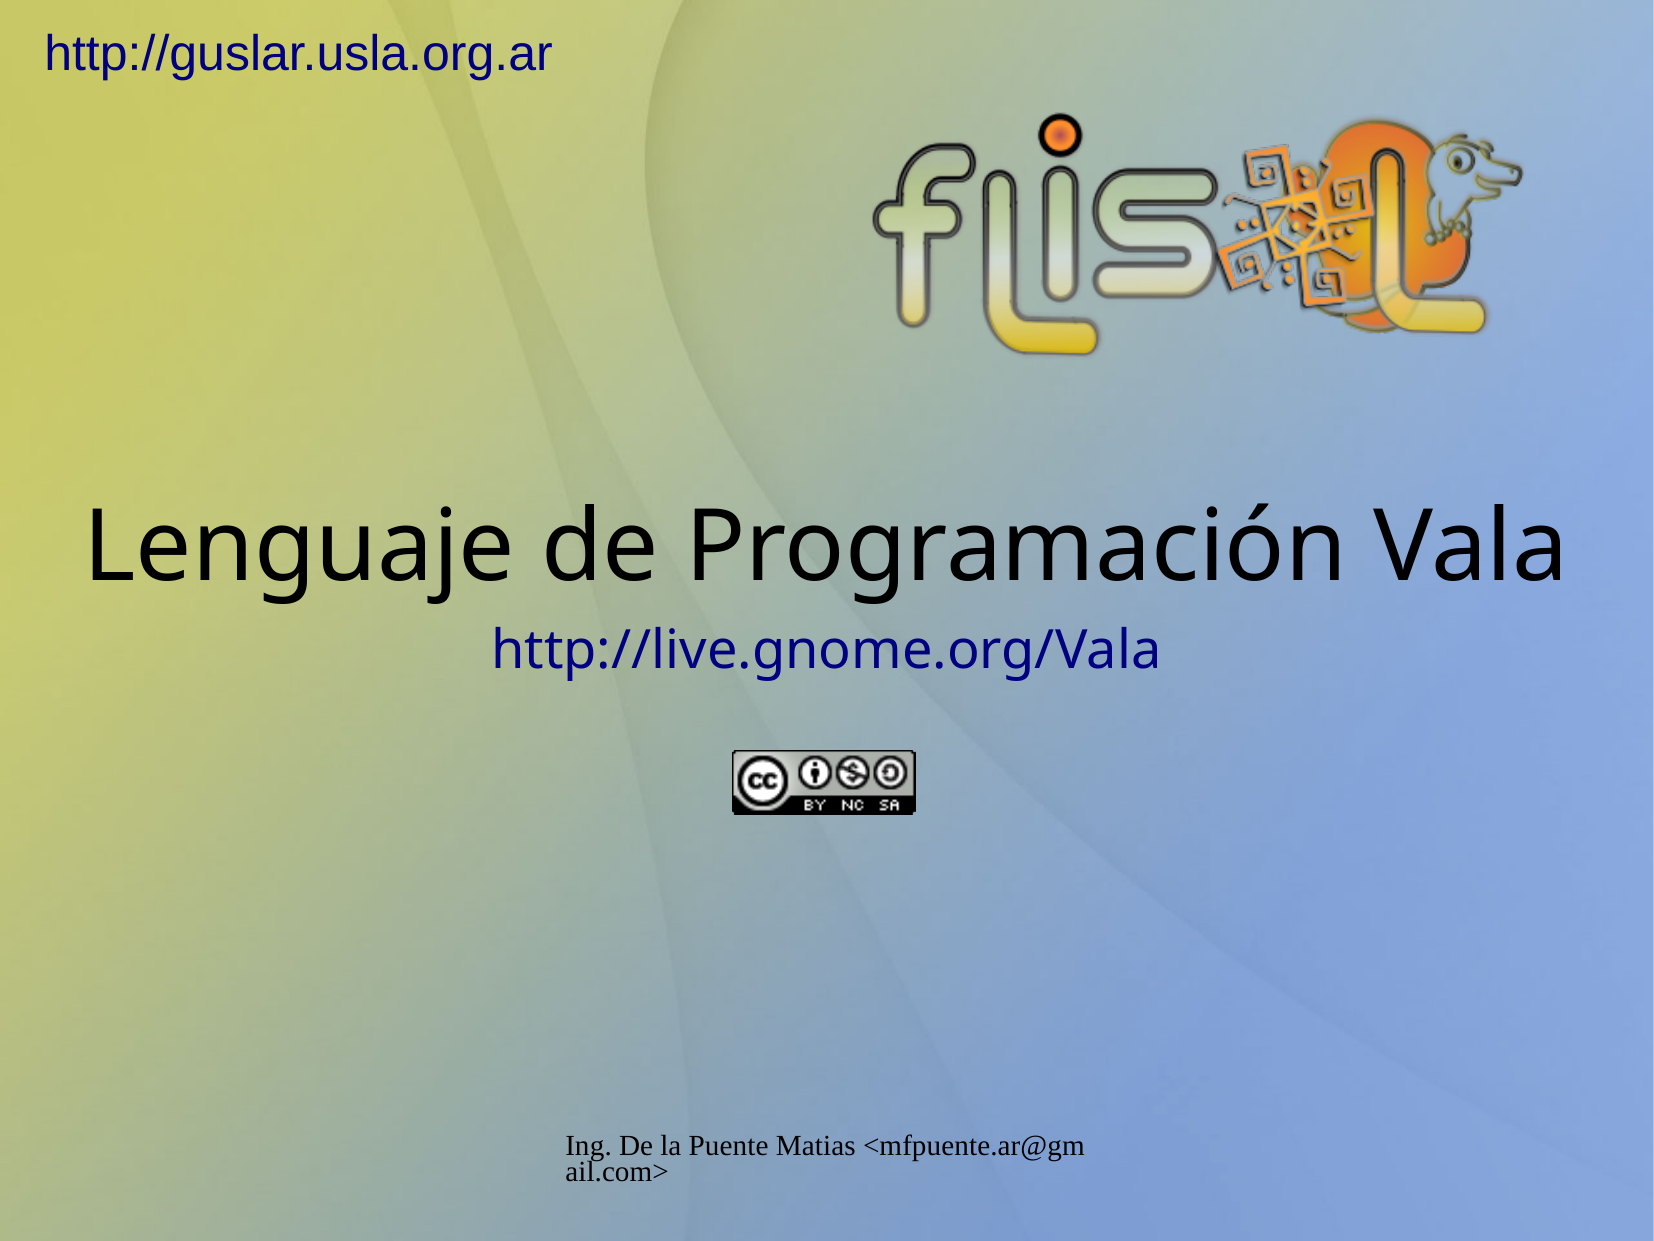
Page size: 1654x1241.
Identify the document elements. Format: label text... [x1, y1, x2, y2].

subtitle Lenguaje de Programación Vala http://live.gnome.org/Vala [82, 49, 1571, 1109]
text_box http://guslar.usla.org.ar [29, 18, 739, 89]
picture [0, 0, 1654, 1241]
